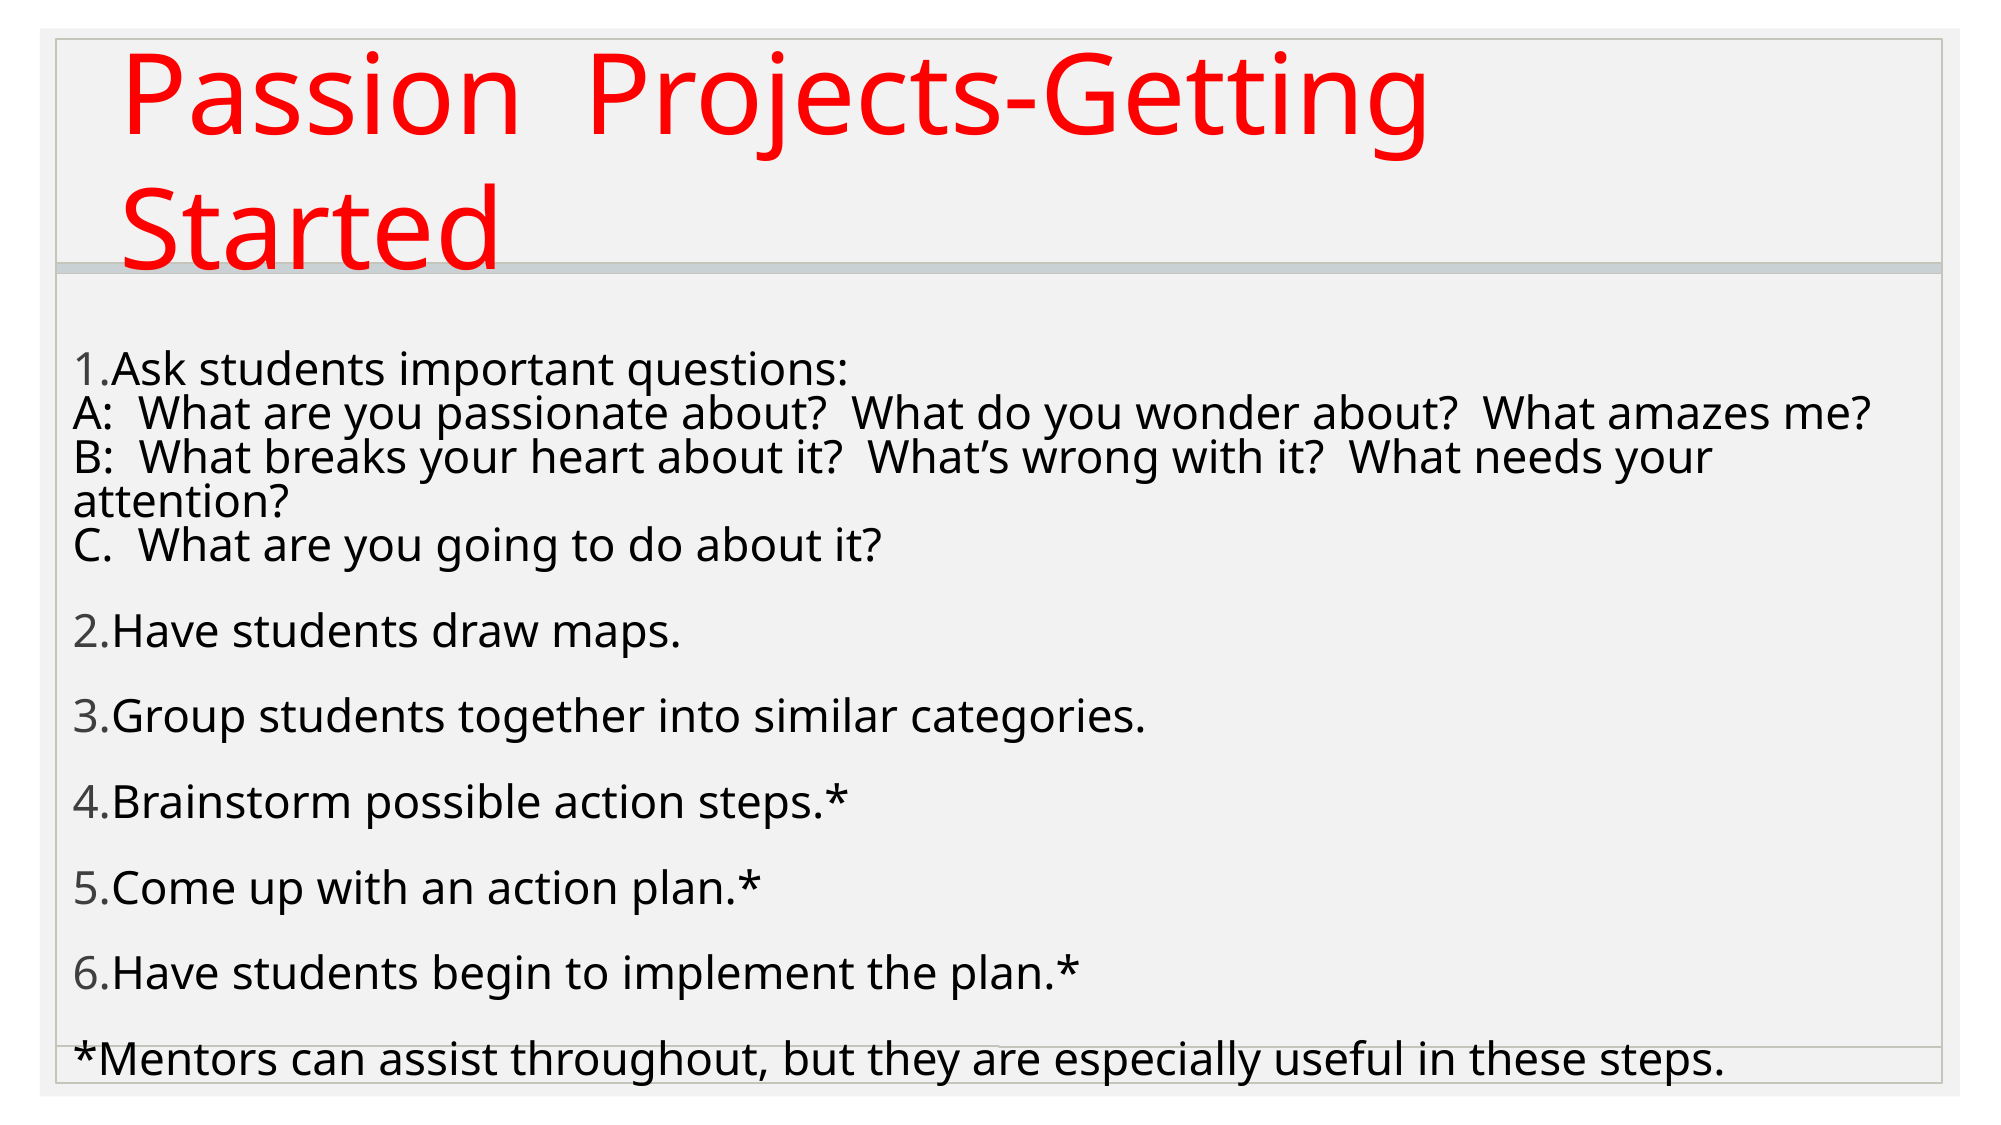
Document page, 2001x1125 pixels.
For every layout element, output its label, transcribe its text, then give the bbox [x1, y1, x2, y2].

list Ask students important questions: A: What are you passionate about? What do you wonder about? What amazes me? B: What breaks your heart about it? What’s wrong with it? What needs your attention? C. What are you going to do about it? Have students draw maps. Group students together into similar categories. Brainstorm possible action steps.* Come up with an action plan.* Have students begin to implement the plan.* *Mentors can assist throughout, but they are especially useful in these steps. [57, 343, 1933, 1125]
title Passion Projects-Getting Started [104, 81, 1712, 233]
